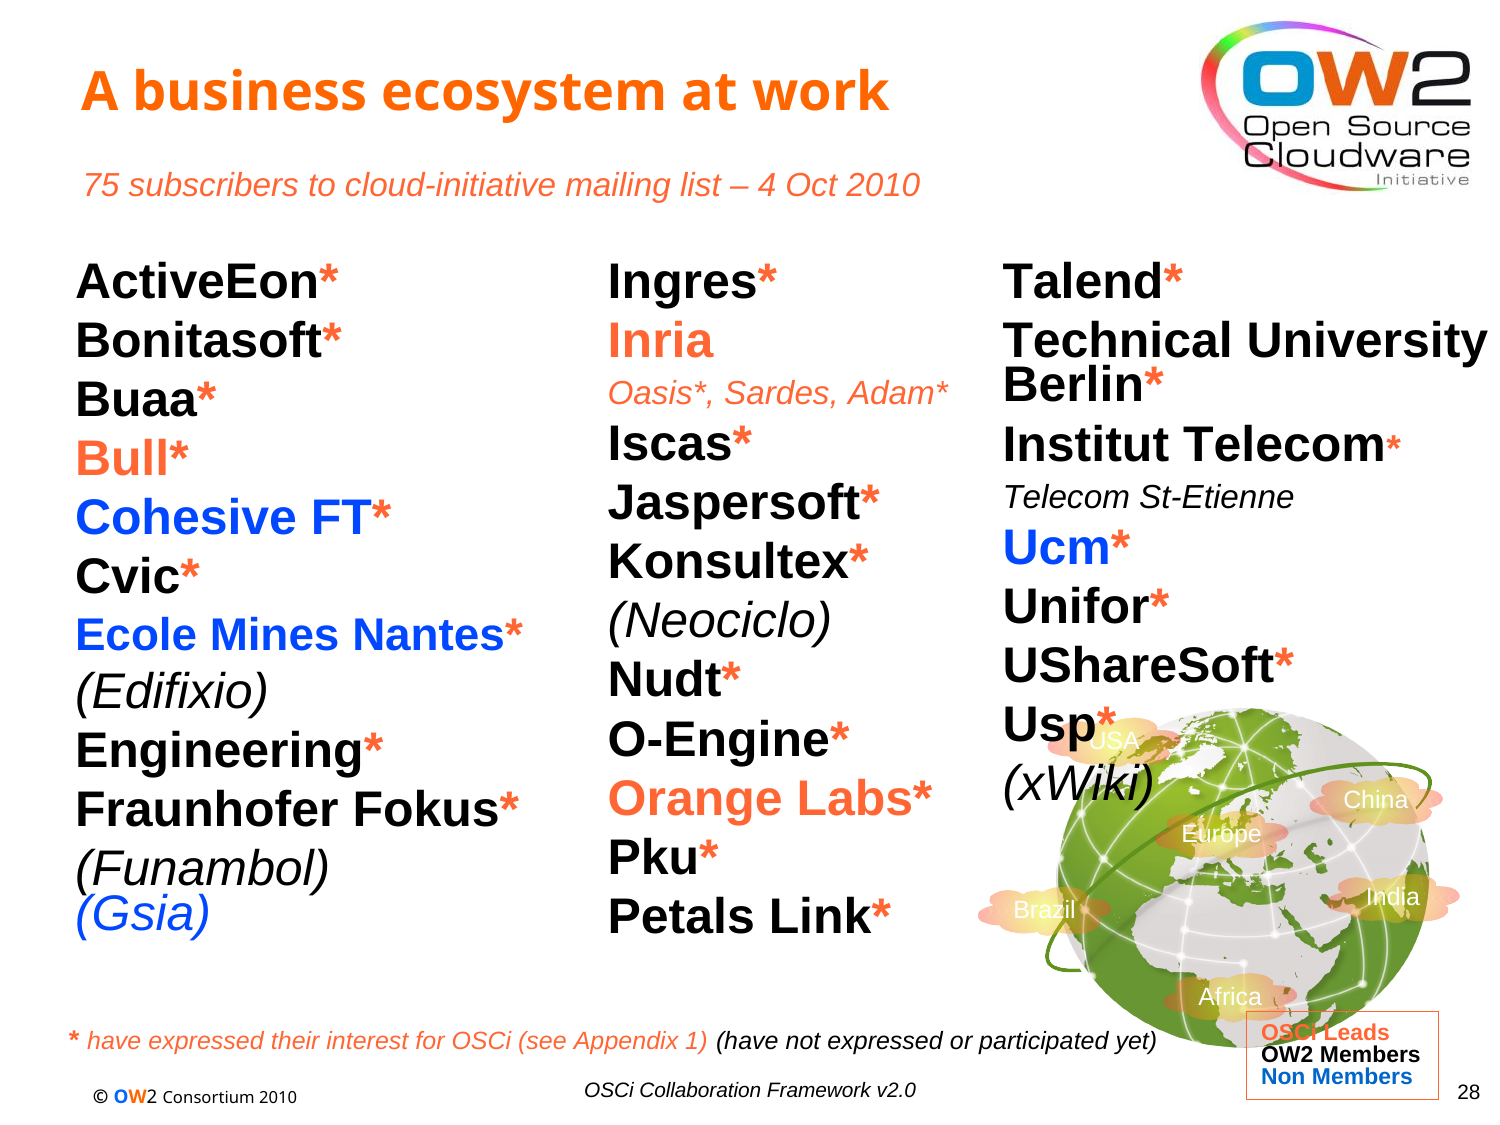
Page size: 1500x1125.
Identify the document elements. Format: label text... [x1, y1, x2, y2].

picture [1199, 19, 1472, 195]
text_box * have expressed their interest for OSCi (see Appendix 1) (have not expressed or participated yet) [69, 1030, 1246, 1097]
text_box Africa [1163, 990, 1298, 1023]
text_box OSCi Leads OW2 Members Non Members [1246, 1011, 1439, 1100]
text_box 75 subscribers to cloud-initiative mailing list – 4 Oct 2010 [82, 173, 1202, 221]
list Talend* Technical University Berlin* Institut Telecom* Telecom St-Etienne Ucm* Unifor* UShareSoft* Usp* (xWiki) [1002, 262, 1500, 990]
title A business ecosystem at work [81, 43, 1182, 213]
picture [1285, 990, 1444, 1060]
list ActiveEon* Bonitasoft* Buaa* Bull* Cohesive FT* Cvic* Ecole Mines Nantes* (Edifixio) Engineering* Fraunhofer Fokus* (Funambol) (Gsia) [74, 262, 636, 1030]
picture [1045, 990, 1246, 1030]
list Ingres* Inria Oasis*, Sardes, Adam* Iscas* Jaspersoft* Konsultex* (Neociclo) Nudt* O-Engine* Orange Labs* Pku* Petals Link* [607, 262, 1002, 990]
